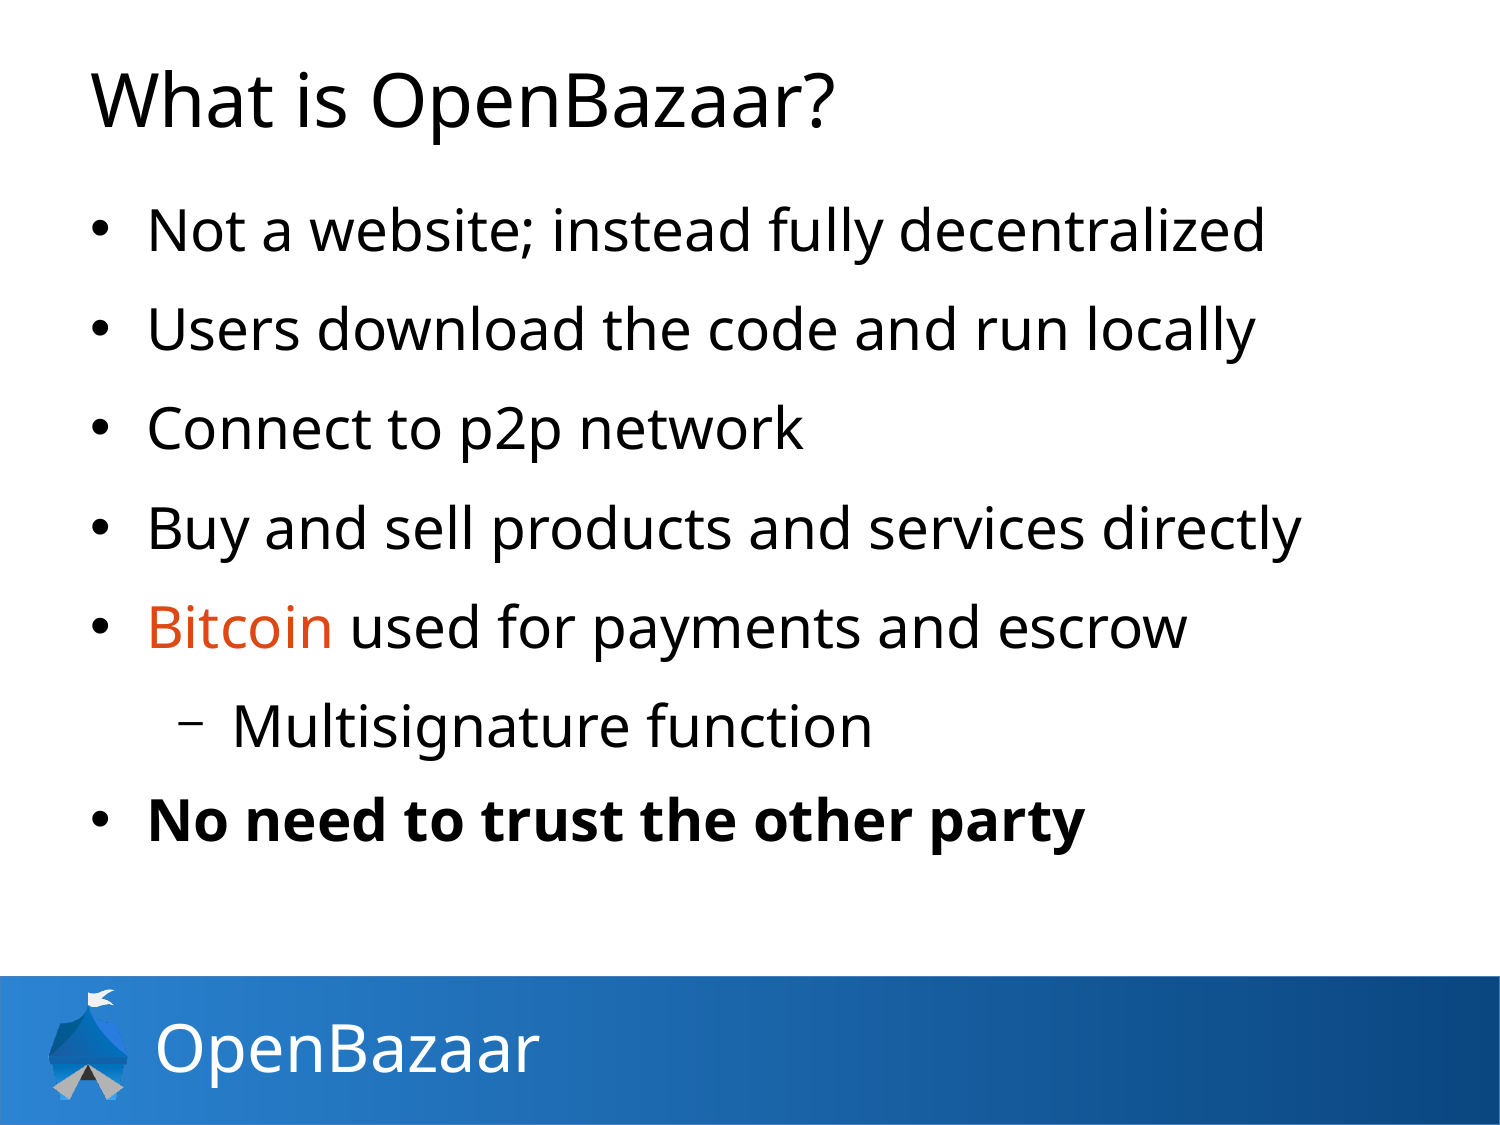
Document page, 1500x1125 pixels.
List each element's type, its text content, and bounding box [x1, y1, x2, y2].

title What is OpenBazaar? [75, 45, 1425, 155]
picture [40, 985, 136, 1105]
list Not a website; instead fully decentralized Users download the code and run locally Connect to p2p network Buy and sell products and services directly Bitcoin used for payments and escrow Multisignature function No need to trust the other party [75, 185, 1425, 949]
